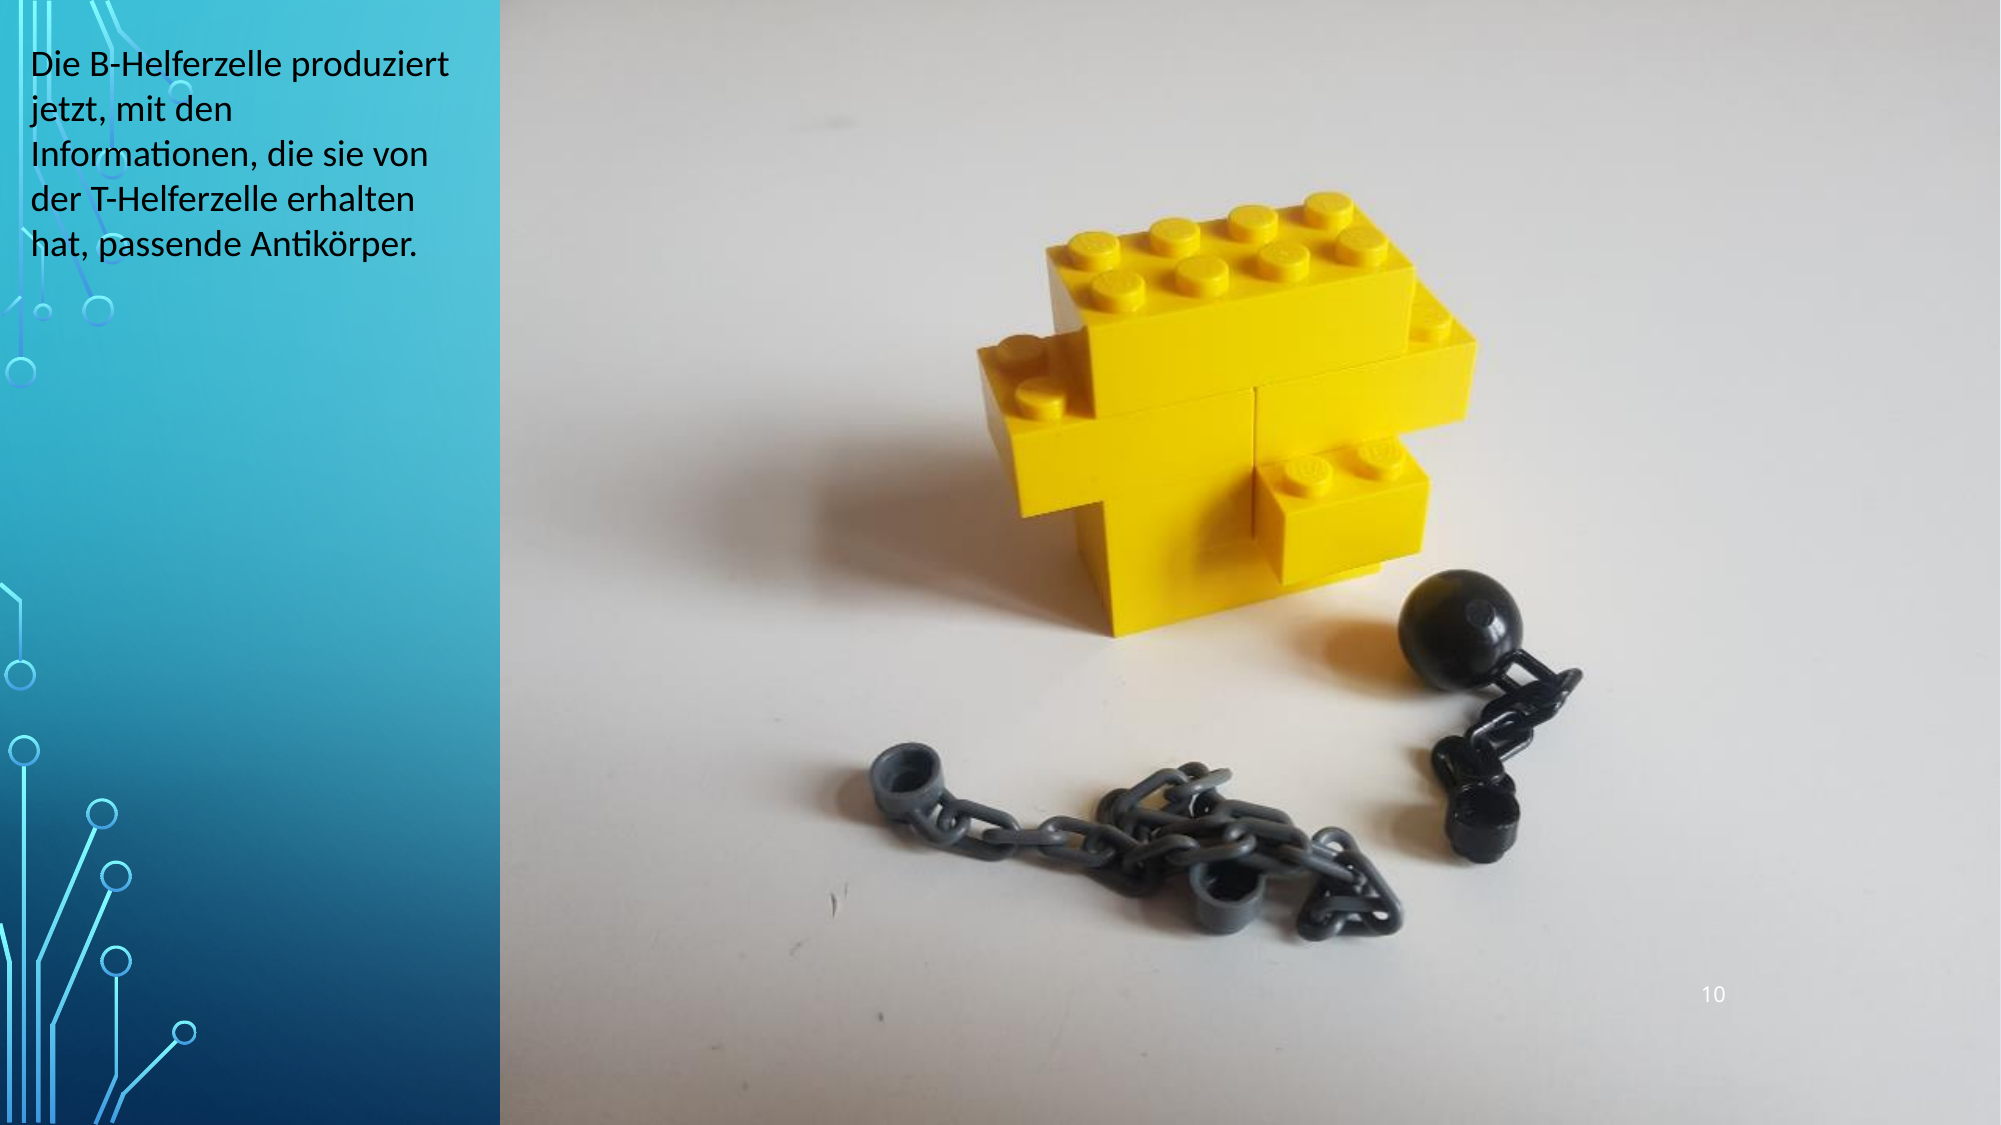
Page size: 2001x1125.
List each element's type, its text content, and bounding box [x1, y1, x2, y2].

text_box Die B-Helferzelle produziert jetzt, mit den Informationen, die sie von der T-Helferzelle erhalten hat, passende Antikörper. [15, 31, 473, 274]
text_box [1685, 965, 1813, 1025]
picture [500, 0, 2000, 1125]
